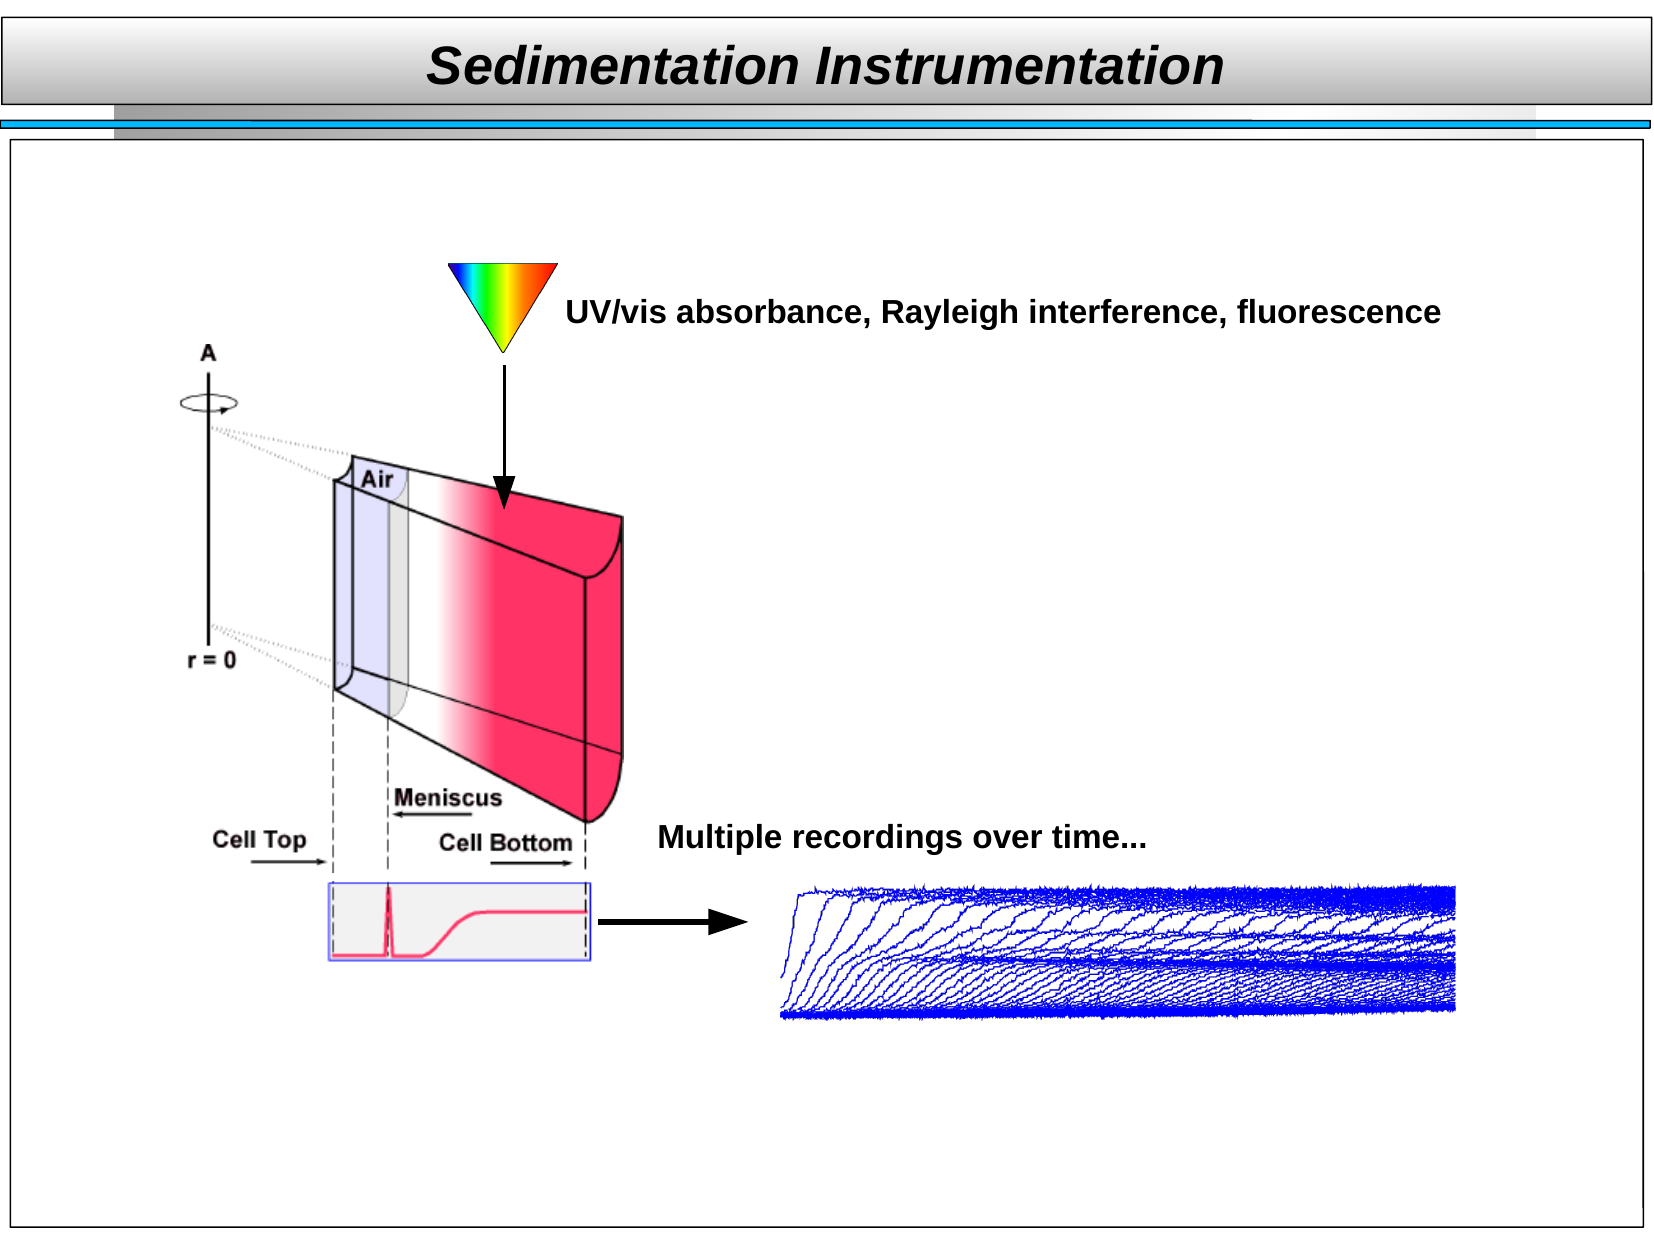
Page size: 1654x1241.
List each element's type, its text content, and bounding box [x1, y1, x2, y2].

text_box UV/vis absorbance, Rayleigh interference, fluorescence [565, 293, 1444, 331]
text_box Multiple recordings over time... [657, 818, 1149, 857]
text_box [10, 139, 1644, 1228]
text_box Sedimentation Instrumentation [1, 17, 1652, 105]
picture [780, 882, 1456, 1021]
text_box [0, 120, 1651, 129]
picture [204, 881, 593, 965]
picture [179, 263, 624, 873]
